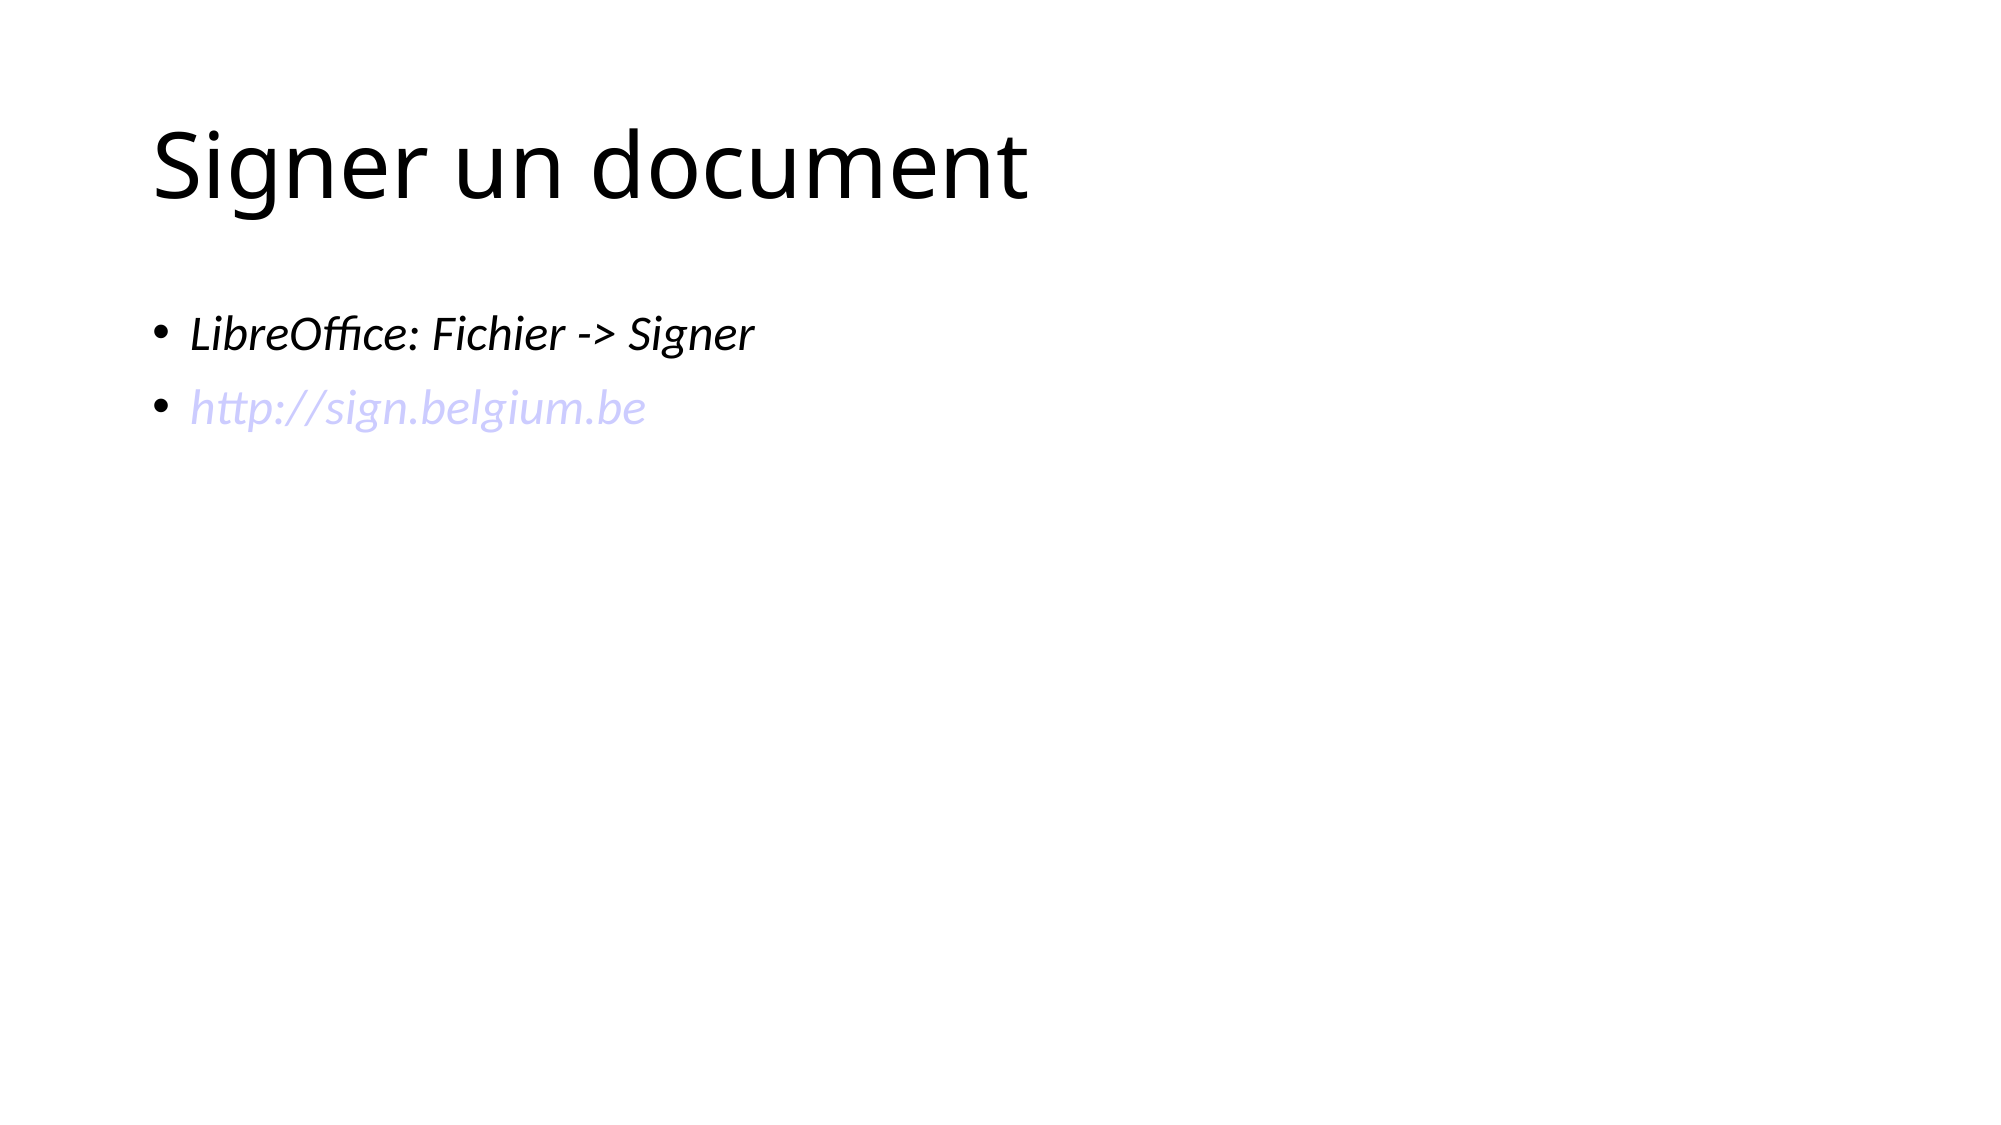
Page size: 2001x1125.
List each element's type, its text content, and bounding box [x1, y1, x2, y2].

text_box Signer un document [137, 59, 1863, 278]
text_box LibreOffice: Fichier -> Signer http://sign.belgium.be [137, 299, 1863, 1014]
